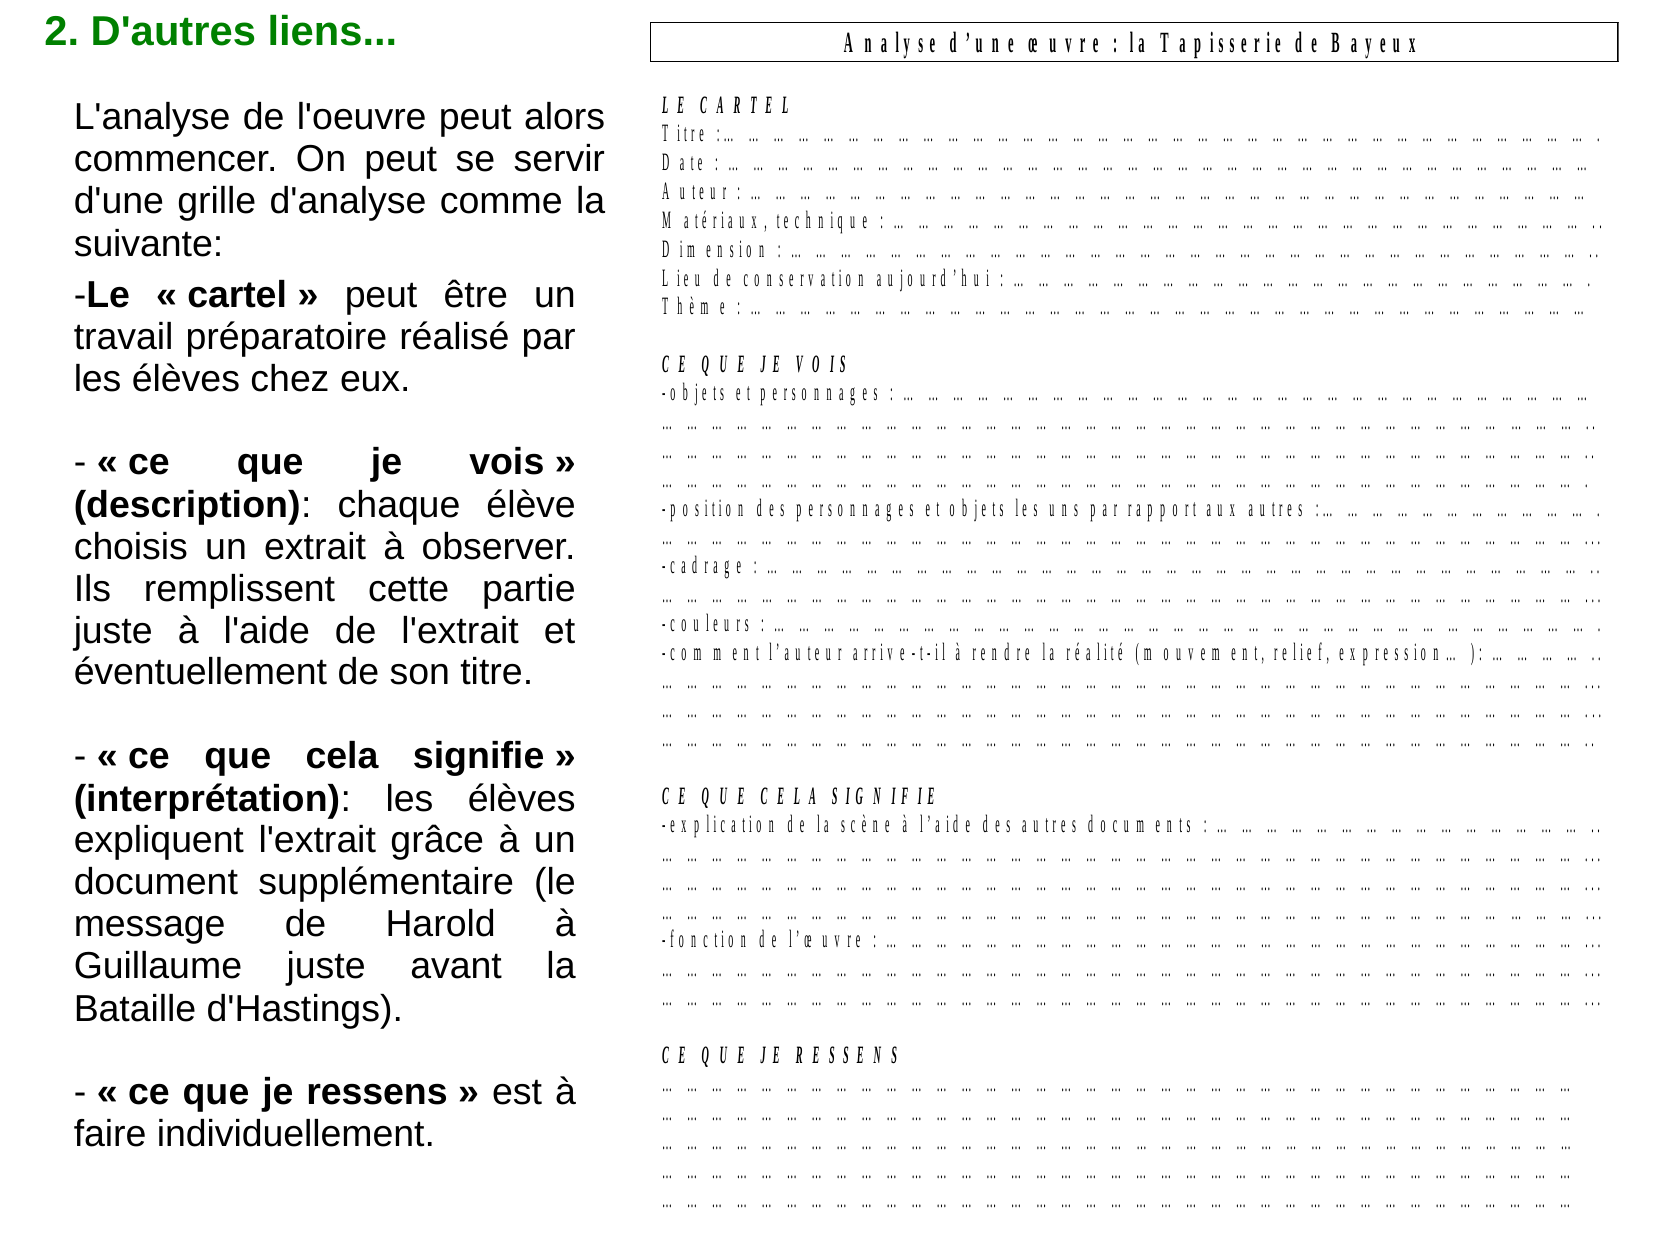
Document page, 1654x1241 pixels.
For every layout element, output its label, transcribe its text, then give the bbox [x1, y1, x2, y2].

picture [649, 21, 1620, 1241]
text_box -Le « cartel » peut être un travail préparatoire réalisé par les élèves chez eux. - « ce que je vois » (description): chaque élève choisis un extrait à observer. Ils remplissent cette partie juste à l'aide de l'extrait et éventuellement de son titre. - « ce que cela signifie » (interprétation): les élèves expliquent l'extrait grâce à un document supplémentaire (le message de Harold à Guillaume juste avant la Bataille d'Hastings). - « ce que je ressens » est à faire individuellement. [59, 265, 591, 1171]
text_box 2. D'autres liens... [29, 0, 591, 63]
text_box L'analyse de l'oeuvre peut alors commencer. On peut se servir d'une grille d'analyse comme la suivante: [59, 88, 621, 272]
